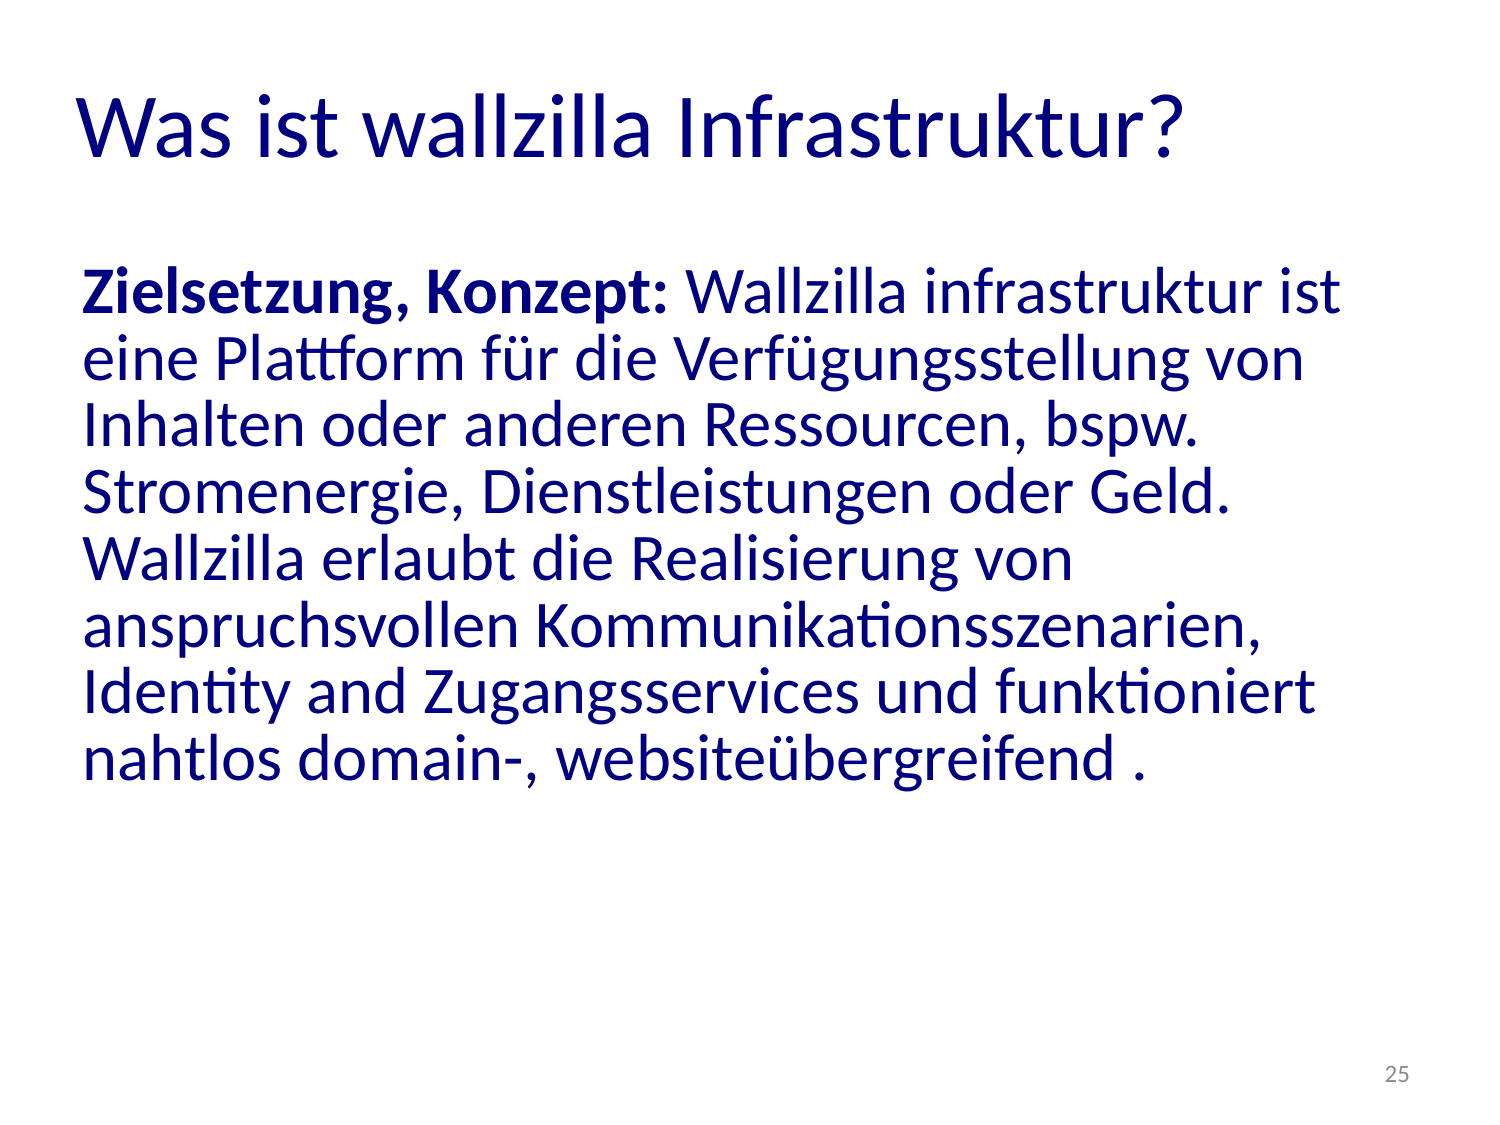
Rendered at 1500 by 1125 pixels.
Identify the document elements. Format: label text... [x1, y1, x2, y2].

title Was ist wallzilla Infrastruktur? [75, 47, 1441, 231]
list Zielsetzung, Konzept: Wallzilla infrastruktur ist eine Plattform für die Verfügungsstellung von Inhalten oder anderen Ressourcen, bspw. Stromenergie, Dienstleistungen oder Geld. Wallzilla erlaubt die Realisierung von anspruchsvollen Kommunikationsszenarien, Identity and Zugangsservices und funktioniert nahtlos domain-, websiteübergreifend . [82, 263, 1425, 1028]
